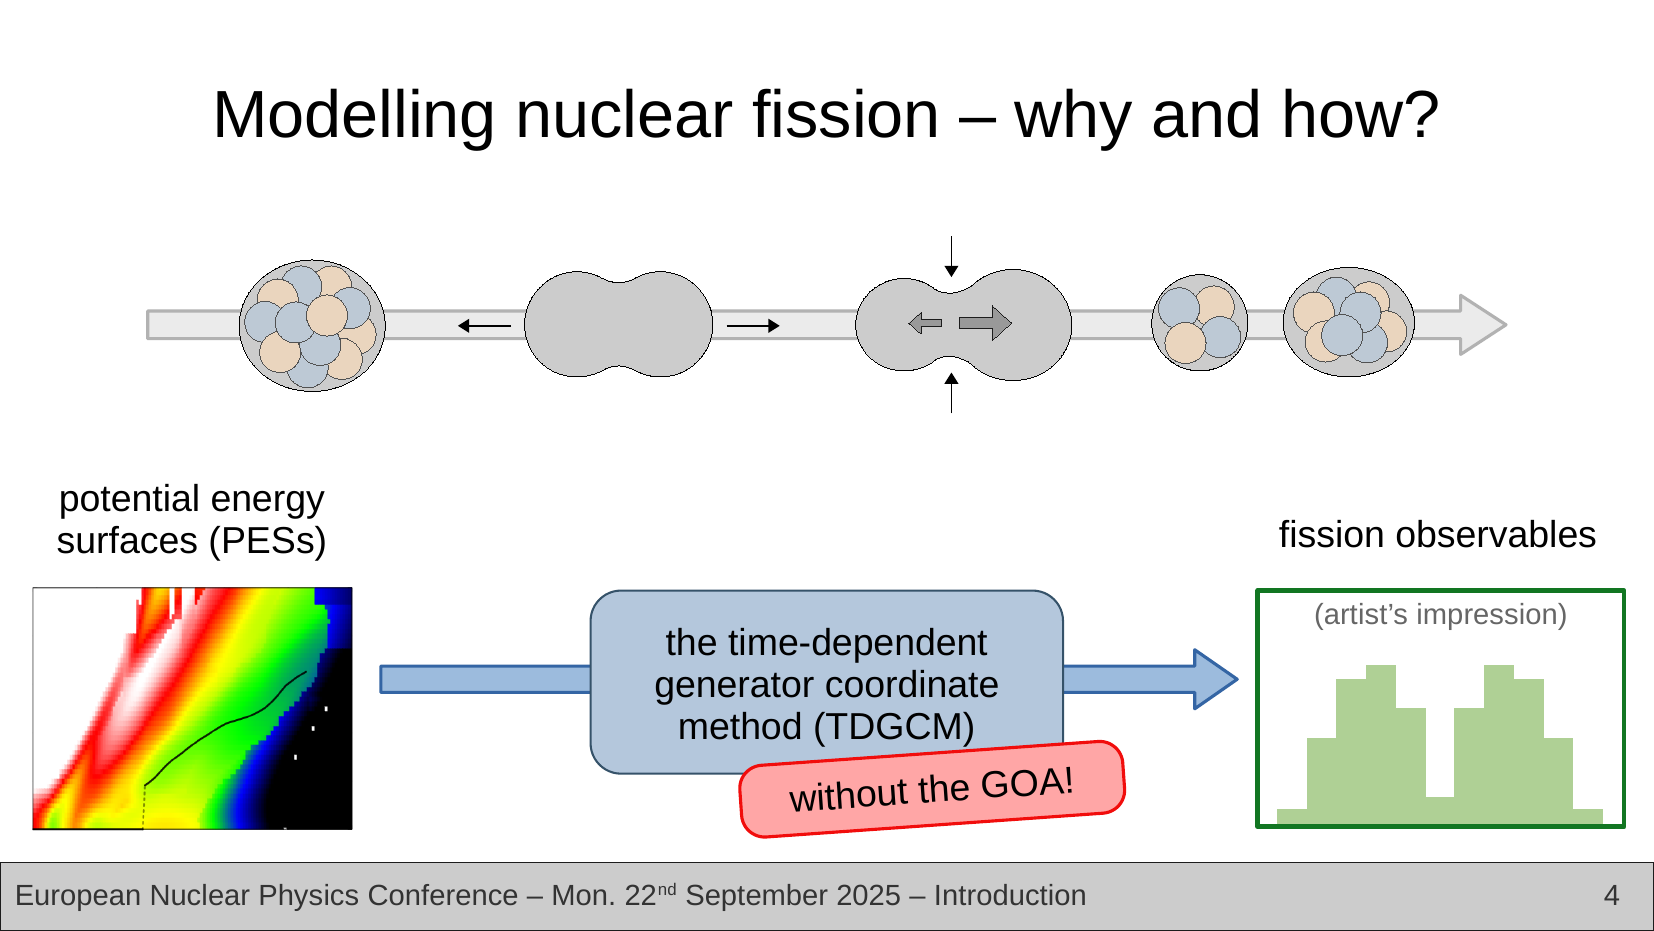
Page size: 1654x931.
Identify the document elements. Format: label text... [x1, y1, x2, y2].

text_box [1264, 862, 1654, 931]
text_box [1277, 665, 1603, 824]
text_box [380, 590, 1238, 774]
text_box (artist’s impression) [1257, 590, 1625, 644]
text_box <number> [1471, 862, 1635, 929]
text_box without the GOA! [739, 741, 1125, 838]
text_box fission observables [1281, 501, 1595, 567]
text_box European Nuclear Physics Conference – Mon. 22nd September 2025 – Introduction [0, 854, 1264, 931]
title Modelling nuclear fission – why and how? [82, 37, 1571, 193]
text_box the time-dependent generator coordinate method (TDGCM) [620, 614, 1034, 755]
text_box [147, 259, 1507, 392]
picture [29, 577, 355, 833]
text_box potential energy surfaces (PESs) [35, 472, 349, 567]
